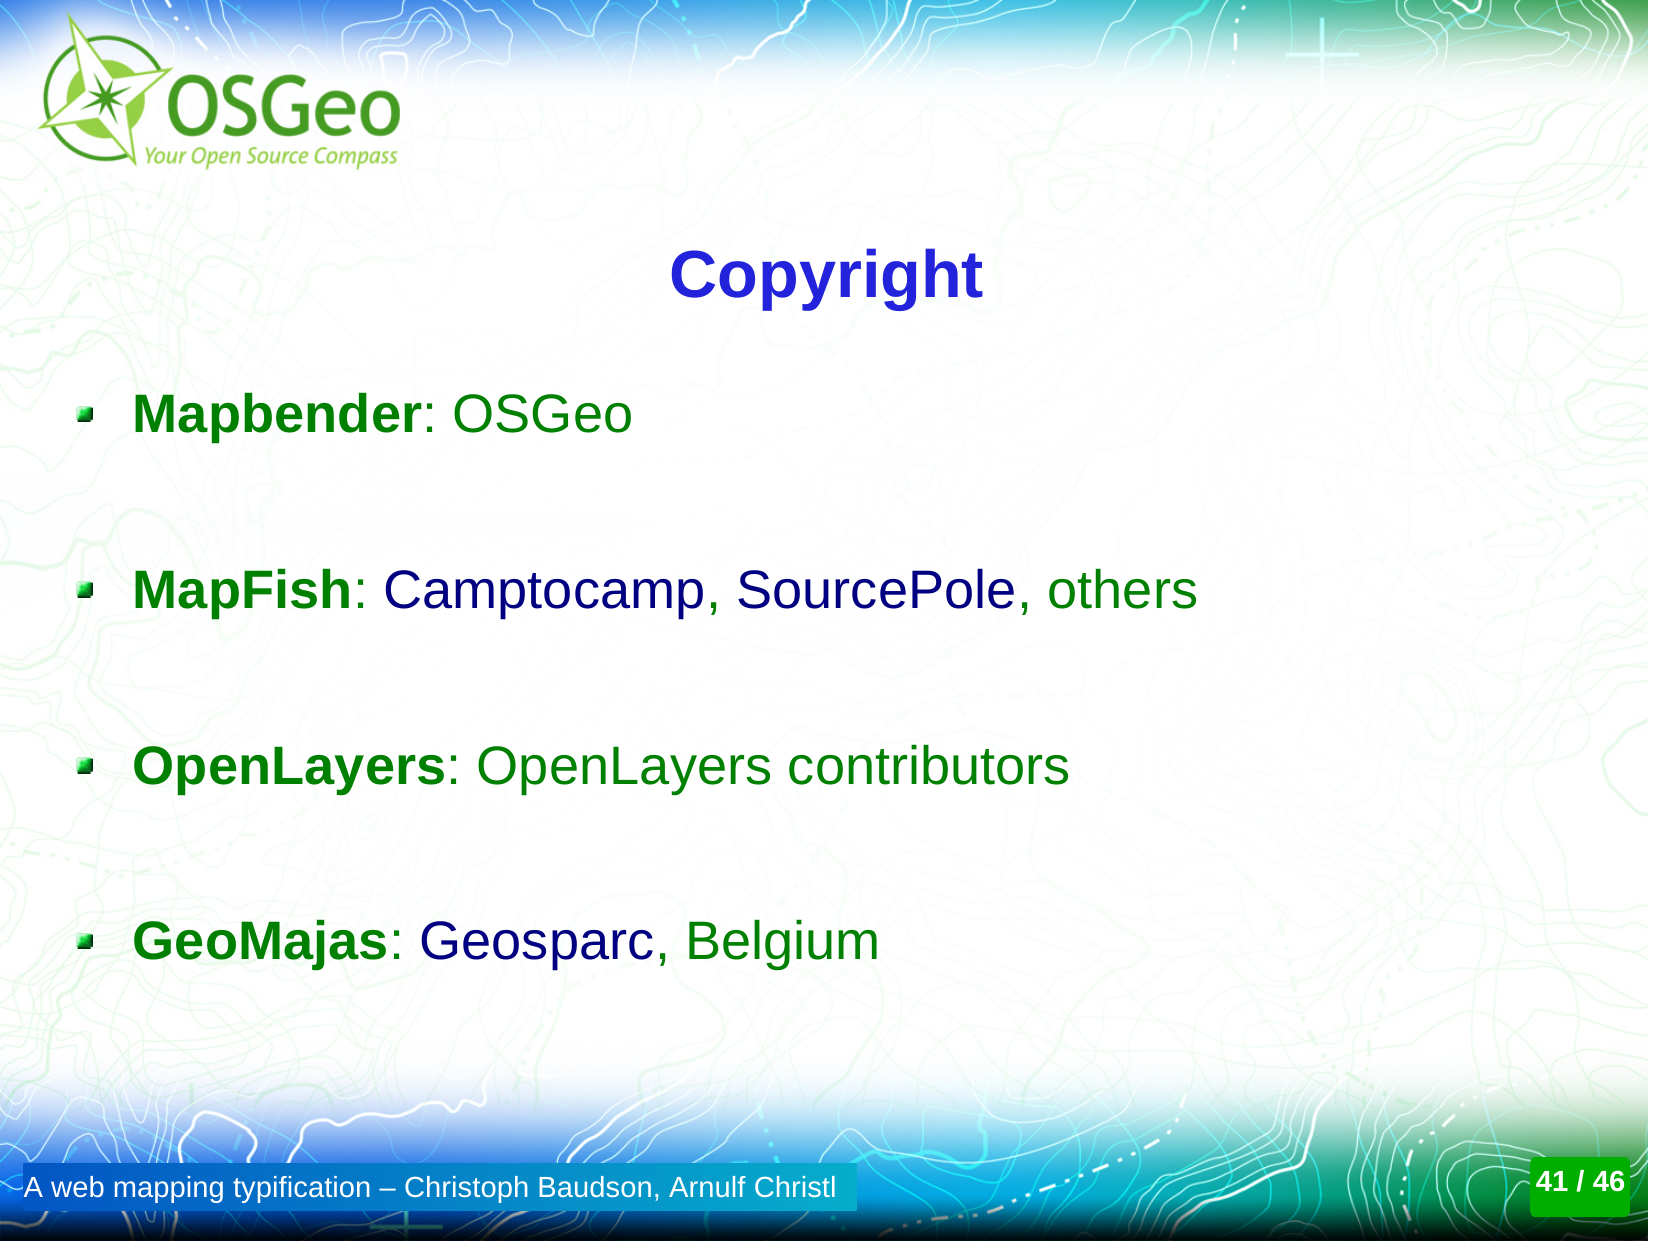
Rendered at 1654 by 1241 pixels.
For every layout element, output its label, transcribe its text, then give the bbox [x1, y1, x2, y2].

title Copyright [82, 208, 1571, 342]
list Mapbender: OSGeo MapFish: Camptocamp, SourcePole, others OpenLayers: OpenLayers contributors GeoMajas: Geosparc, Belgium [76, 383, 1565, 1188]
picture [0, 0, 1648, 1241]
